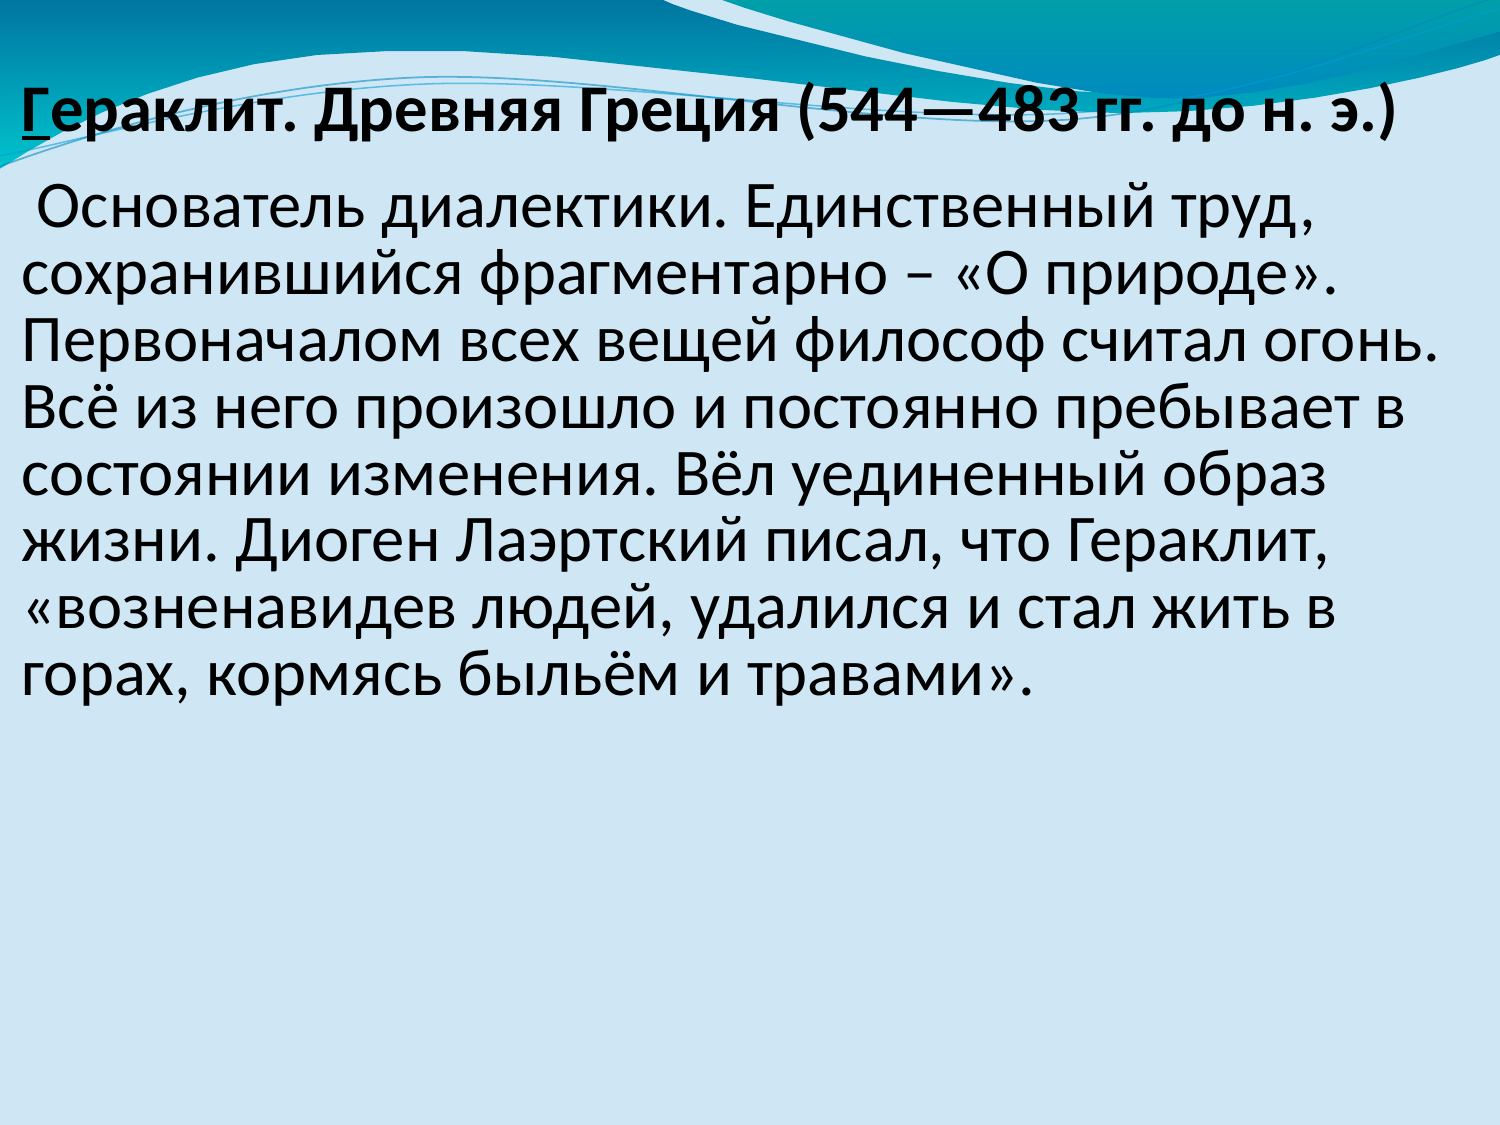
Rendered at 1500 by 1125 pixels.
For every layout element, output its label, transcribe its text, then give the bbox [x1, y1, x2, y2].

text_box Гераклит. Древняя Греция (544—483 гг. до н. э.) Основатель диалектики. Единственный труд, сохранившийся фрагментарно – «О природе». Первоначалом всех вещей философ считал огонь. Всё из него произошло и постоянно пребывает в состоянии изменения. Вёл уединенный образ жизни. Диоген Лаэртский писал, что Гераклит, «возненавидев людей, удалился и стал жить в горах, кормясь быльём и травами». [6, 0, 1498, 1045]
